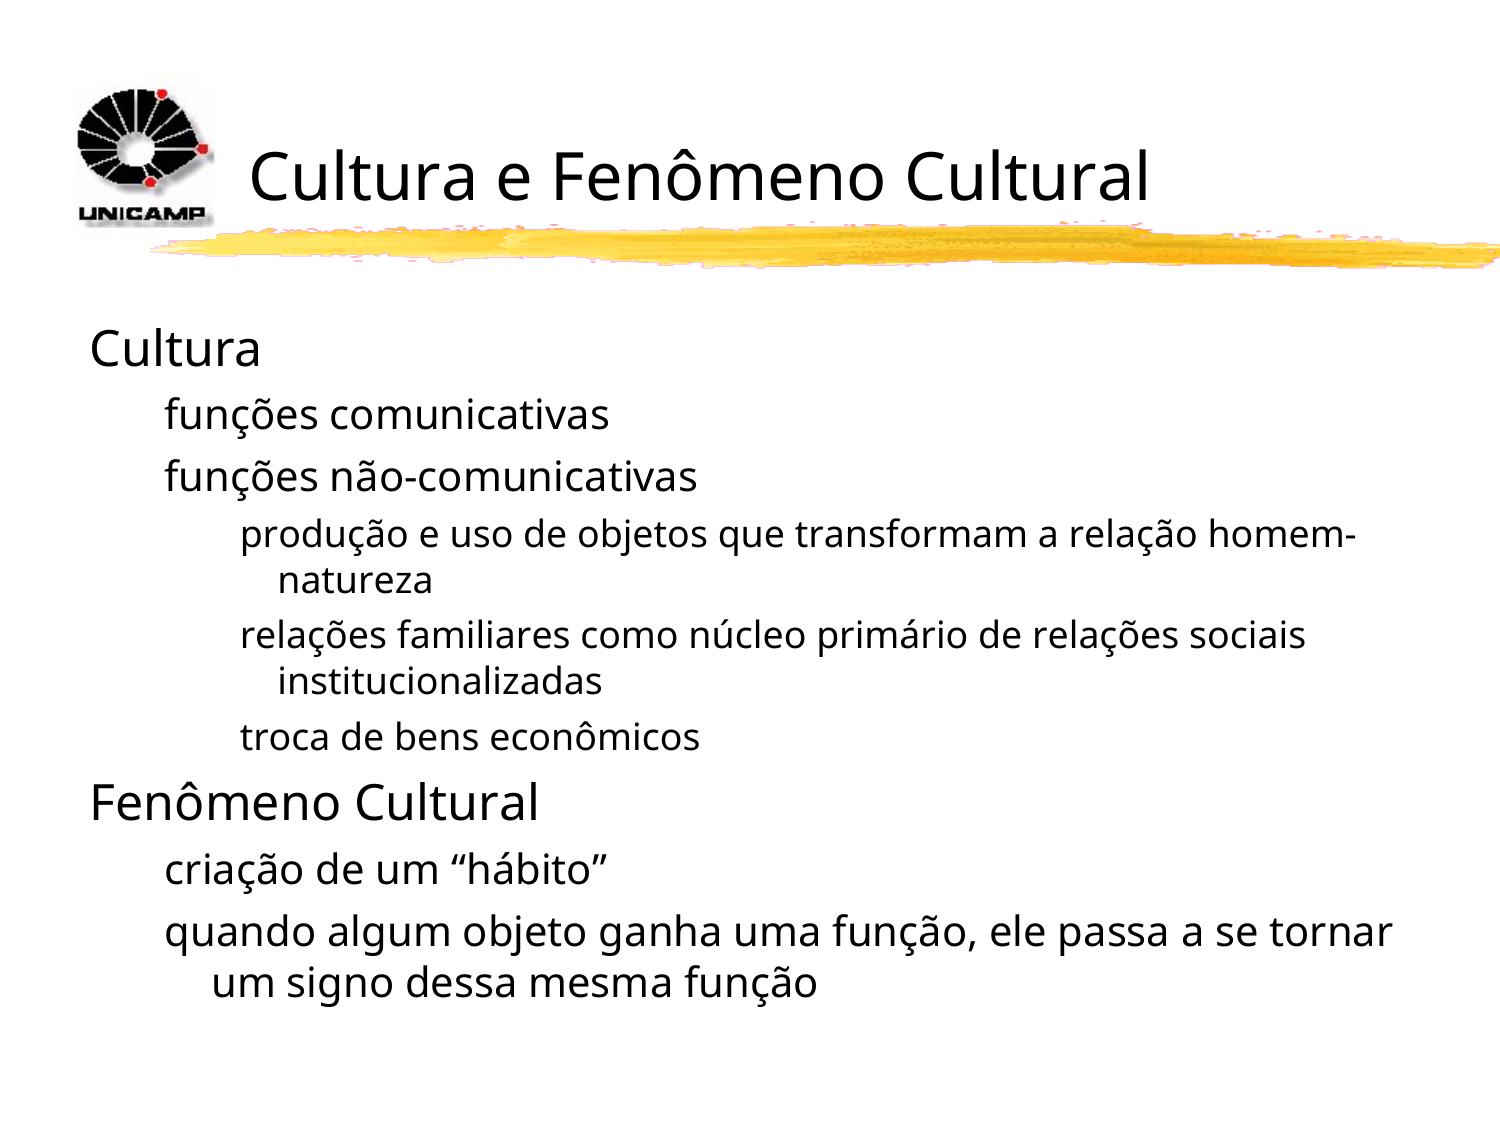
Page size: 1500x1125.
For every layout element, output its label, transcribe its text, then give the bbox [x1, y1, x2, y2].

title Cultura e Fenômeno Cultural [233, 37, 1434, 225]
picture [75, 74, 1500, 279]
list Cultura funções comunicativas funções não-comunicativas produção e uso de objetos que transformam a relação homem-natureza relações familiares como núcleo primário de relações sociais institucionalizadas troca de bens econômicos Fenômeno Cultural criação de um “hábito” quando algum objeto ganha uma função, ele passa a se tornar um signo dessa mesma função [74, 309, 1417, 994]
